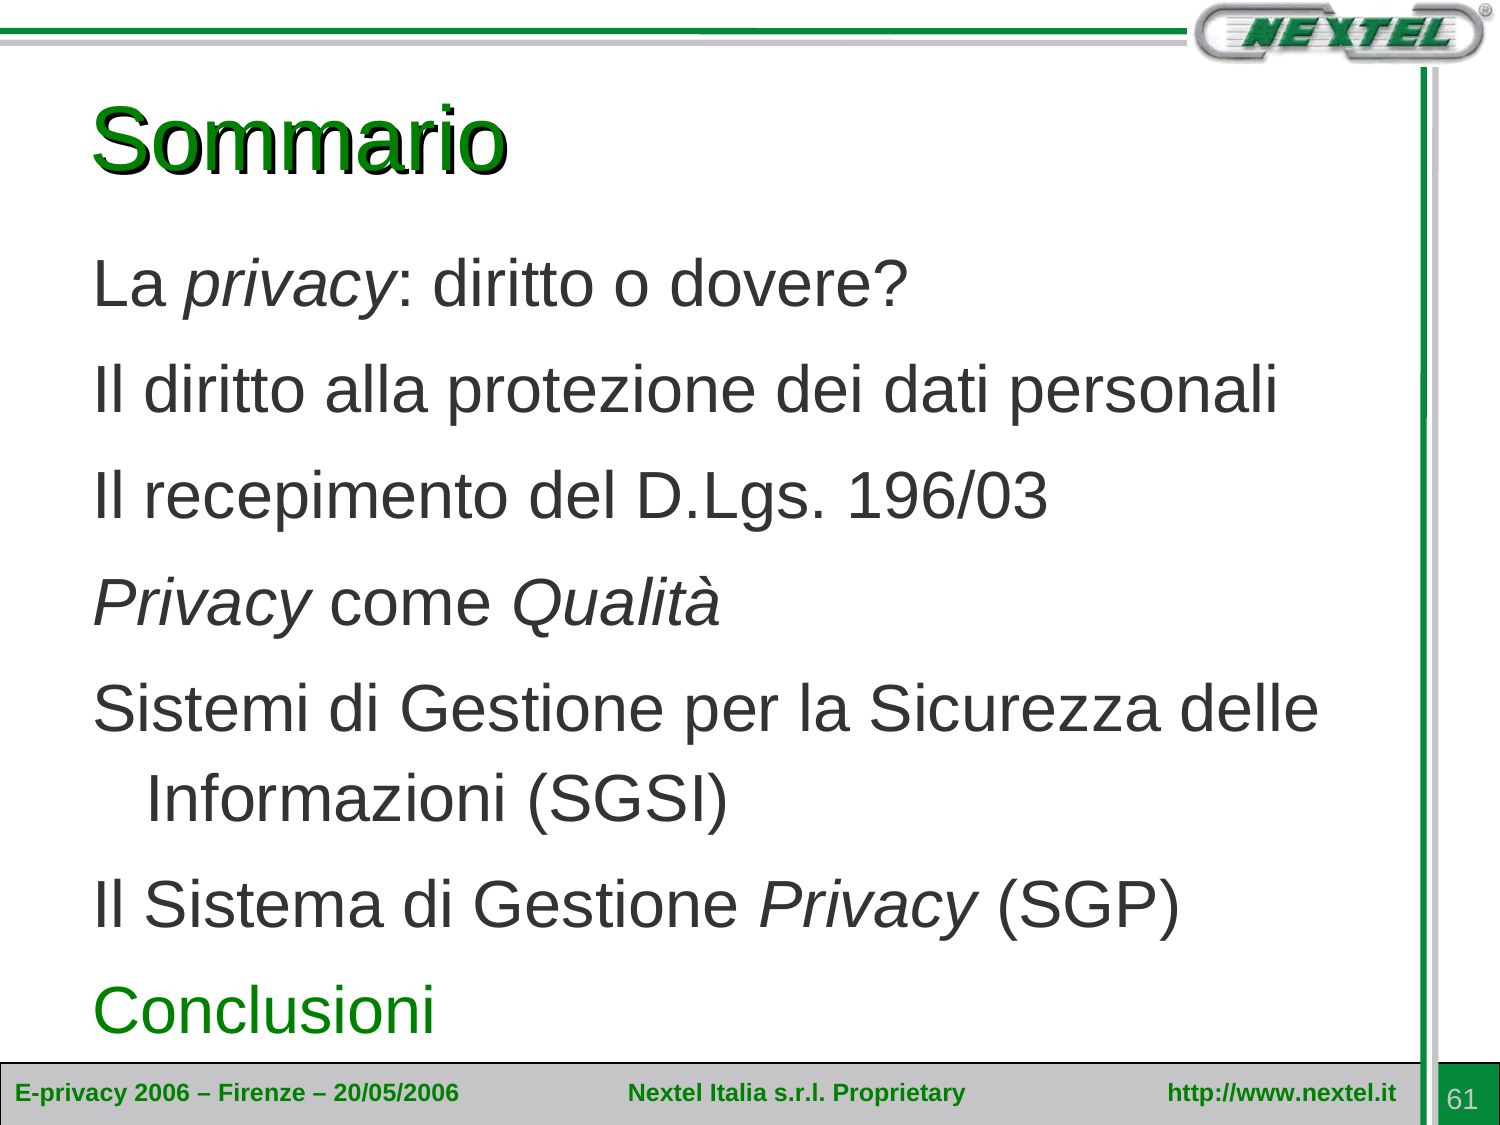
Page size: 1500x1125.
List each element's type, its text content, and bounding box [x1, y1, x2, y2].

picture [1187, 0, 1500, 67]
title Sommario [75, 45, 1426, 222]
list La privacy: diritto o dovere? Il diritto alla protezione dei dati personali Il recepimento del D.Lgs. 196/03 Privacy come Qualità Sistemi di Gestione per la Sicurezza delle Informazioni (SGSI) Il Sistema di Gestione Privacy (SGP) Conclusioni [75, 222, 1426, 1125]
